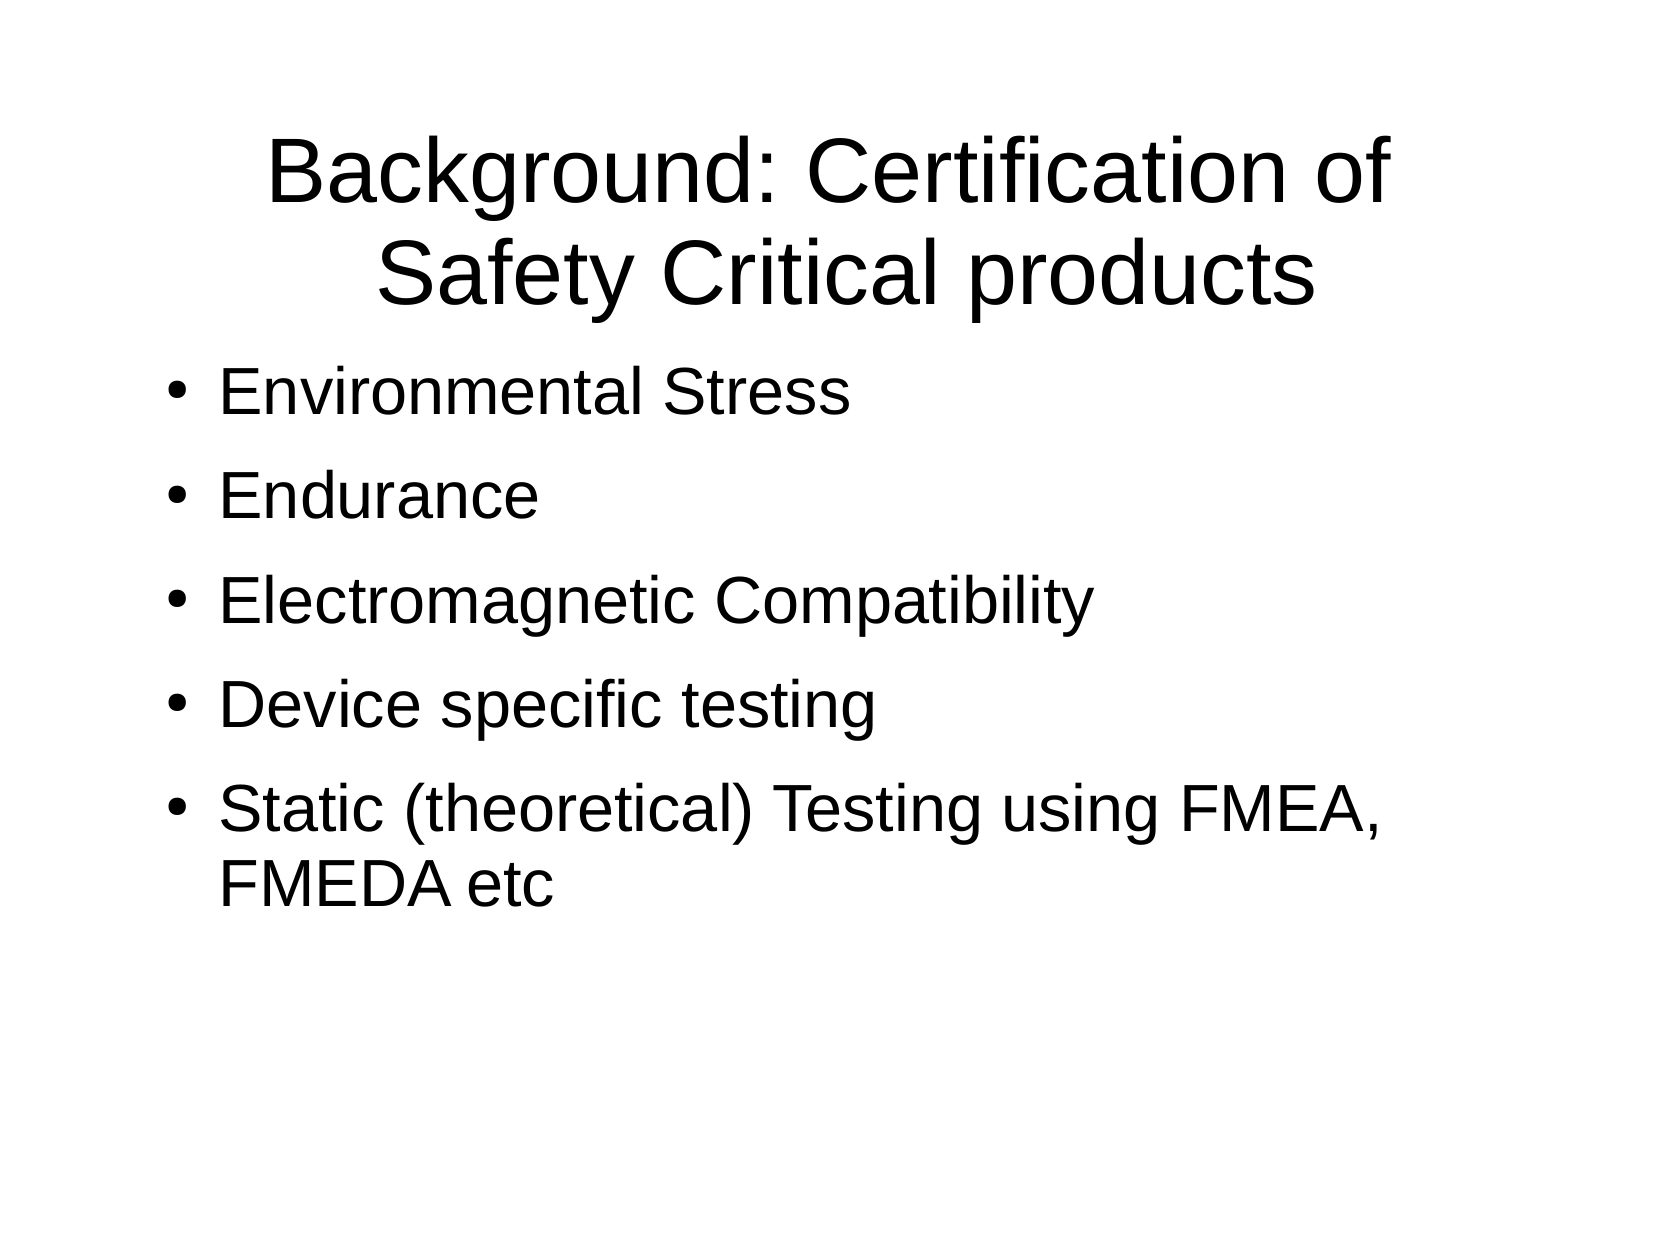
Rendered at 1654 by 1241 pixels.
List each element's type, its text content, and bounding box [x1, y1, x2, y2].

title Background: Certification of Safety Critical products [123, 118, 1536, 326]
list Environmental Stress Endurance Electromagnetic Compatibility Device specific testing Static (theoretical) Testing using FMEA, FMEDA etc [147, 354, 1529, 1136]
